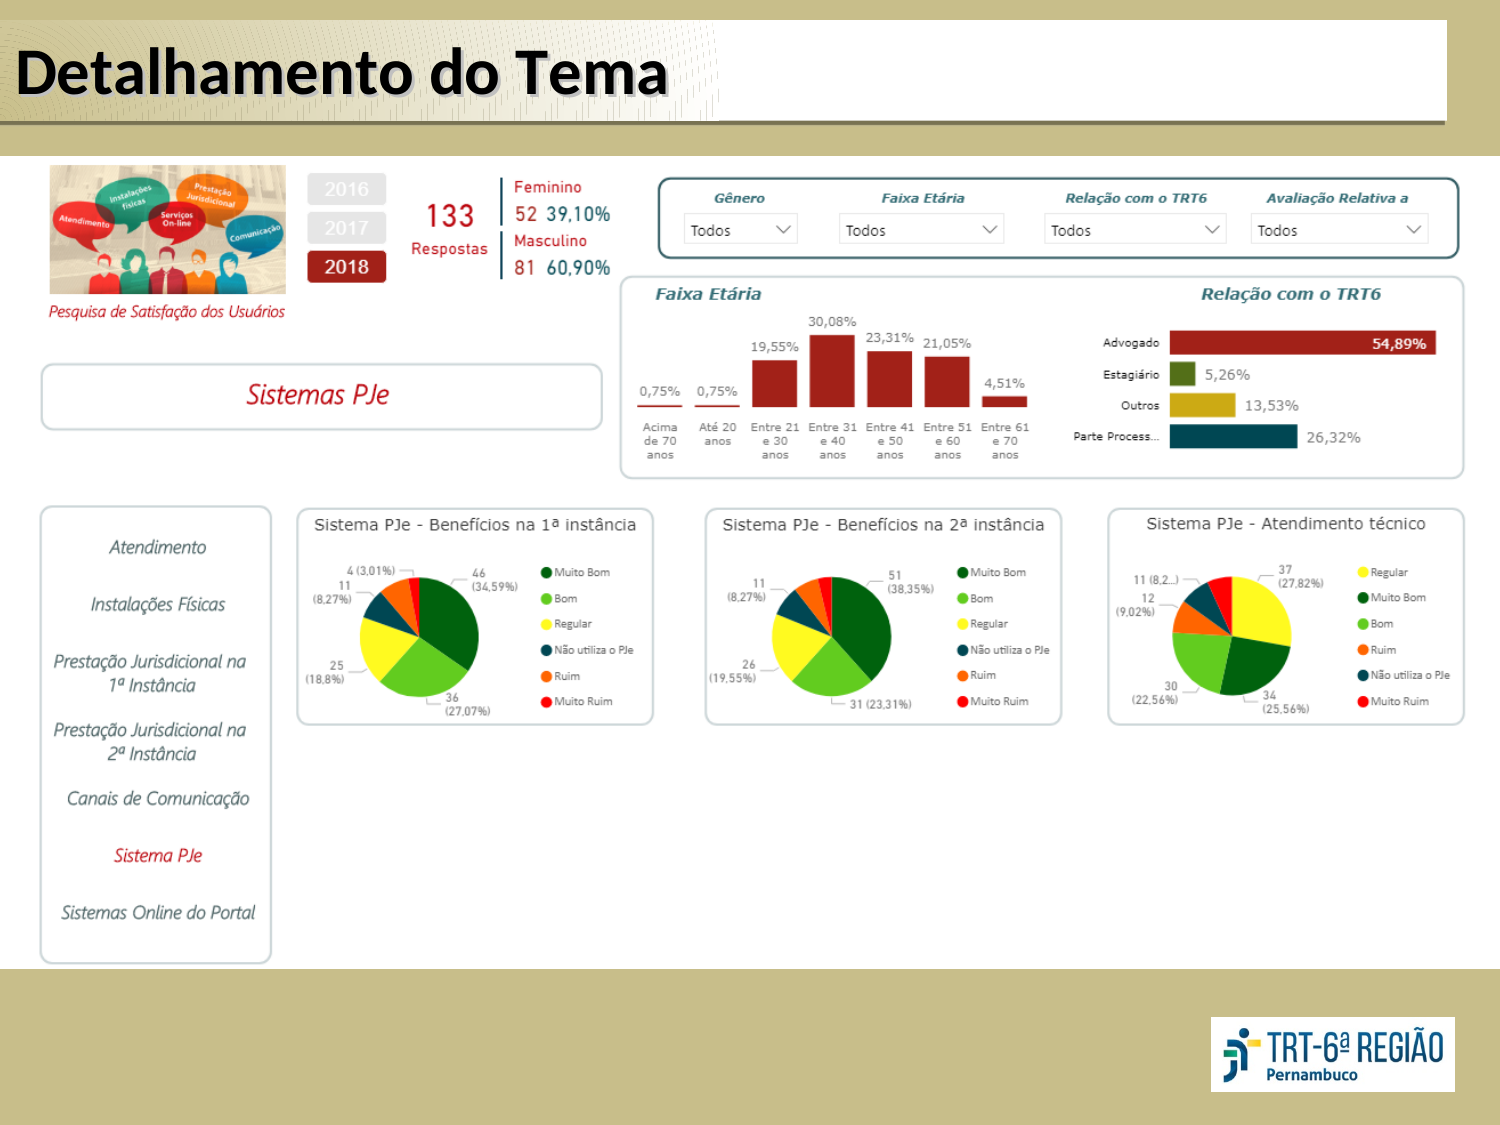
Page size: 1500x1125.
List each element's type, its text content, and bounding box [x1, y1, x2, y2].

text_box [0, 969, 1500, 1125]
picture [1211, 1017, 1455, 1092]
text_box Detalhamento do Tema [0, 20, 1447, 121]
picture [19, 156, 1479, 969]
text_box [0, 0, 1500, 156]
